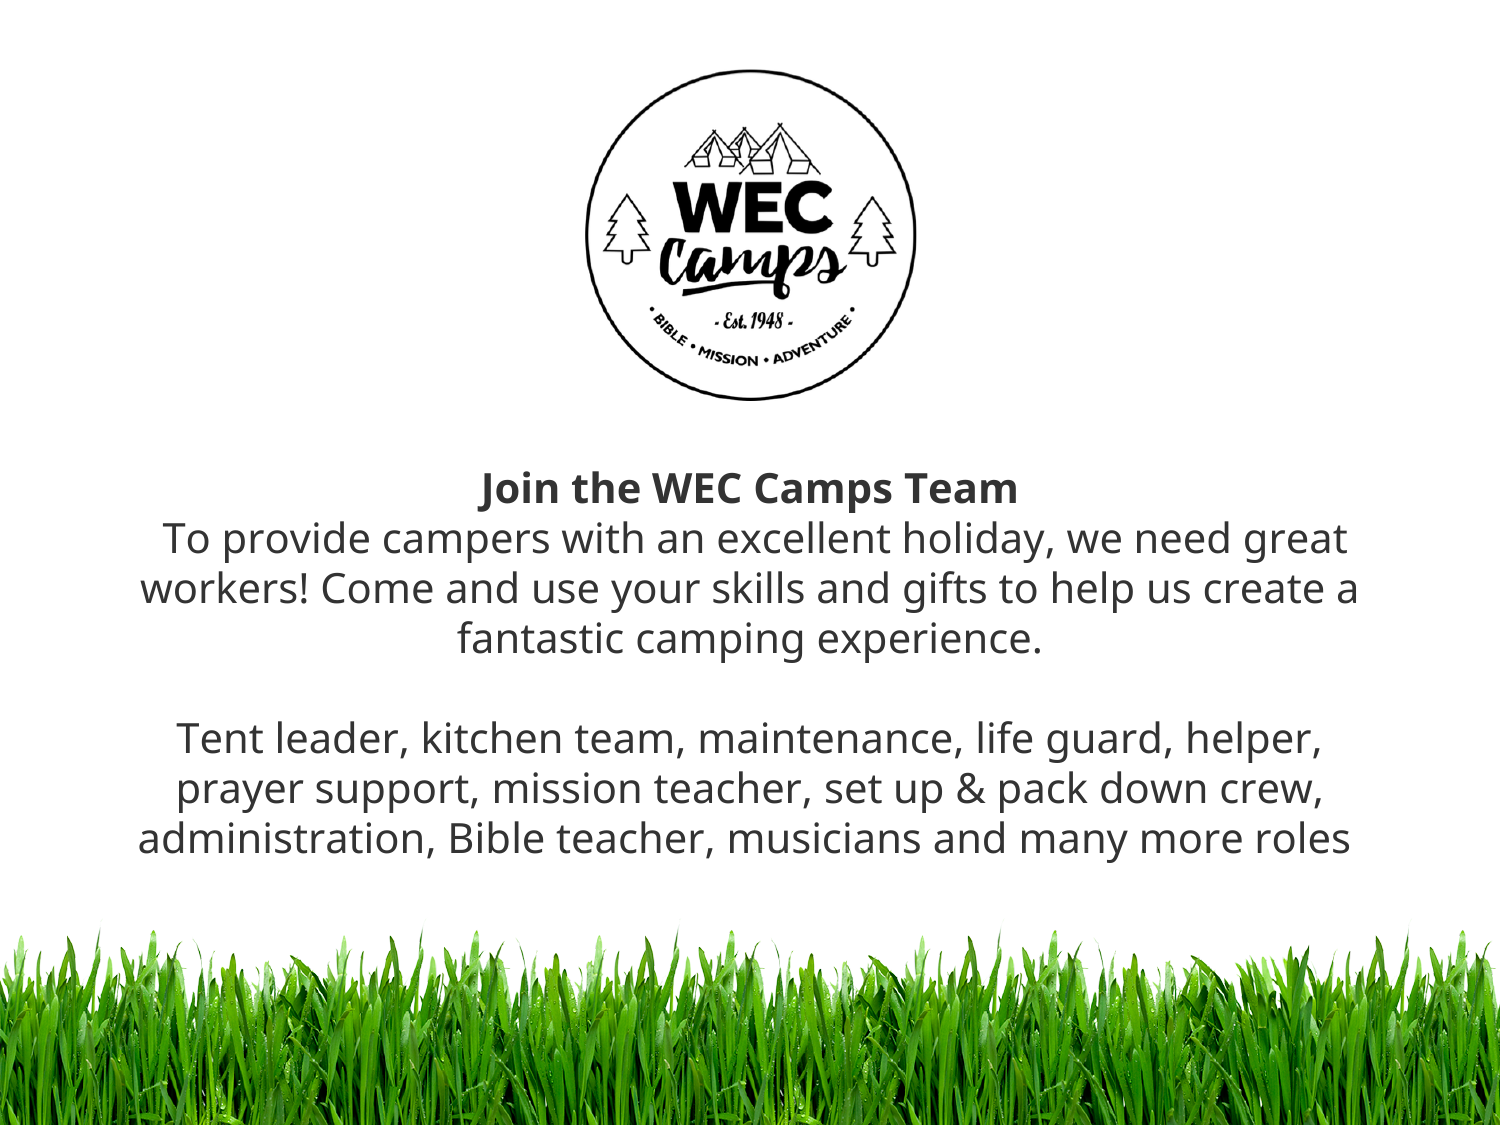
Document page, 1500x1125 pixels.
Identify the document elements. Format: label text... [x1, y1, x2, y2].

text_box Join the WEC Camps Team To provide campers with an excellent holiday, we need great workers! Come and use your skills and gifts to help us create a fantastic camping experience. Tent leader, kitchen team, maintenance, life guard, helper, prayer support, mission teacher, set up & pack down crew, administration, Bible teacher, musicians and many more roles [94, 454, 1406, 870]
picture [0, 908, 1500, 1125]
picture [583, 68, 917, 402]
